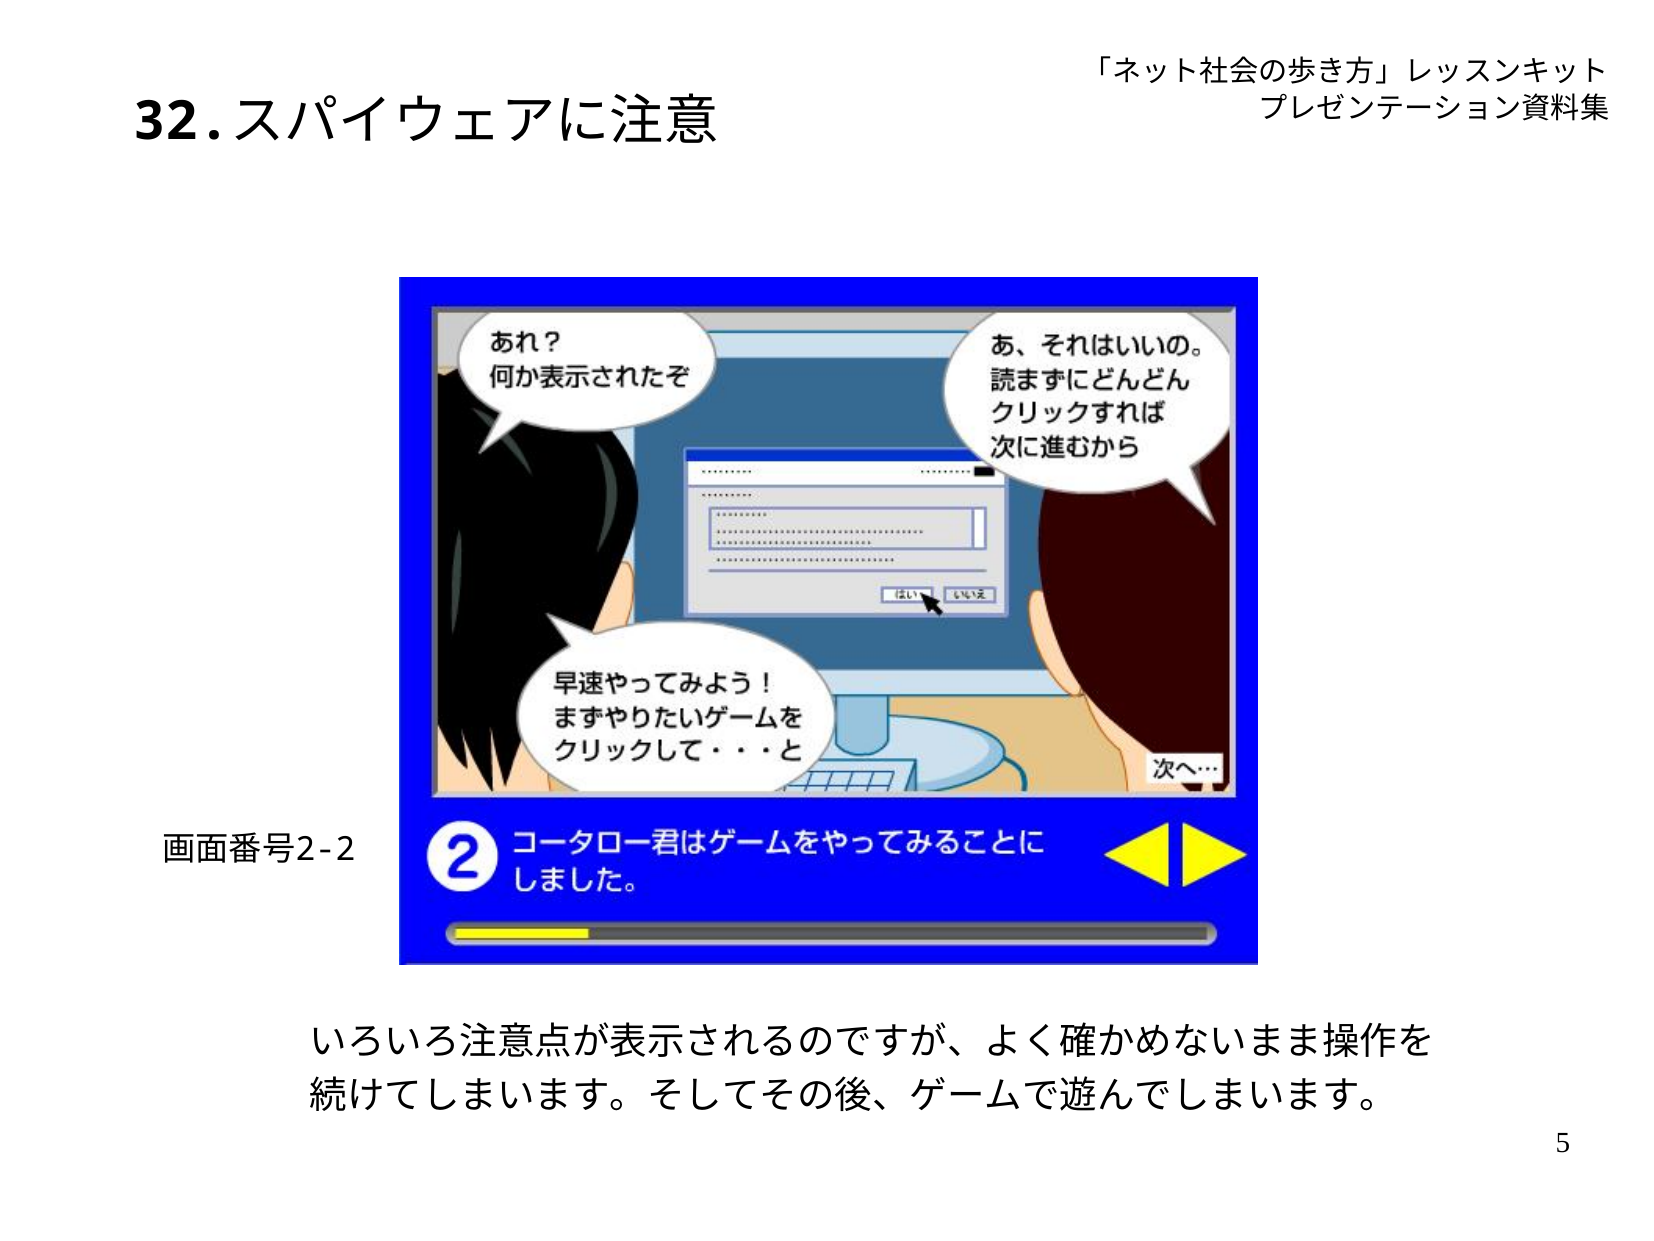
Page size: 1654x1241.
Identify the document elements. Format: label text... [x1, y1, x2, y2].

text_box 「ネット社会の歩き方」レッスンキット プレゼンテーション資料集 [1062, 44, 1625, 134]
text_box 画面番号2-2 [147, 826, 384, 875]
text_box いろいろ注意点が表示されるのですが、よく確かめないまま操作を続けてしまいます。そしてその後、ゲームで遊んでしまいます。 [295, 1003, 1477, 1128]
picture [399, 277, 1258, 965]
text_box 32.スパイウェアに注意 [118, 88, 1093, 158]
